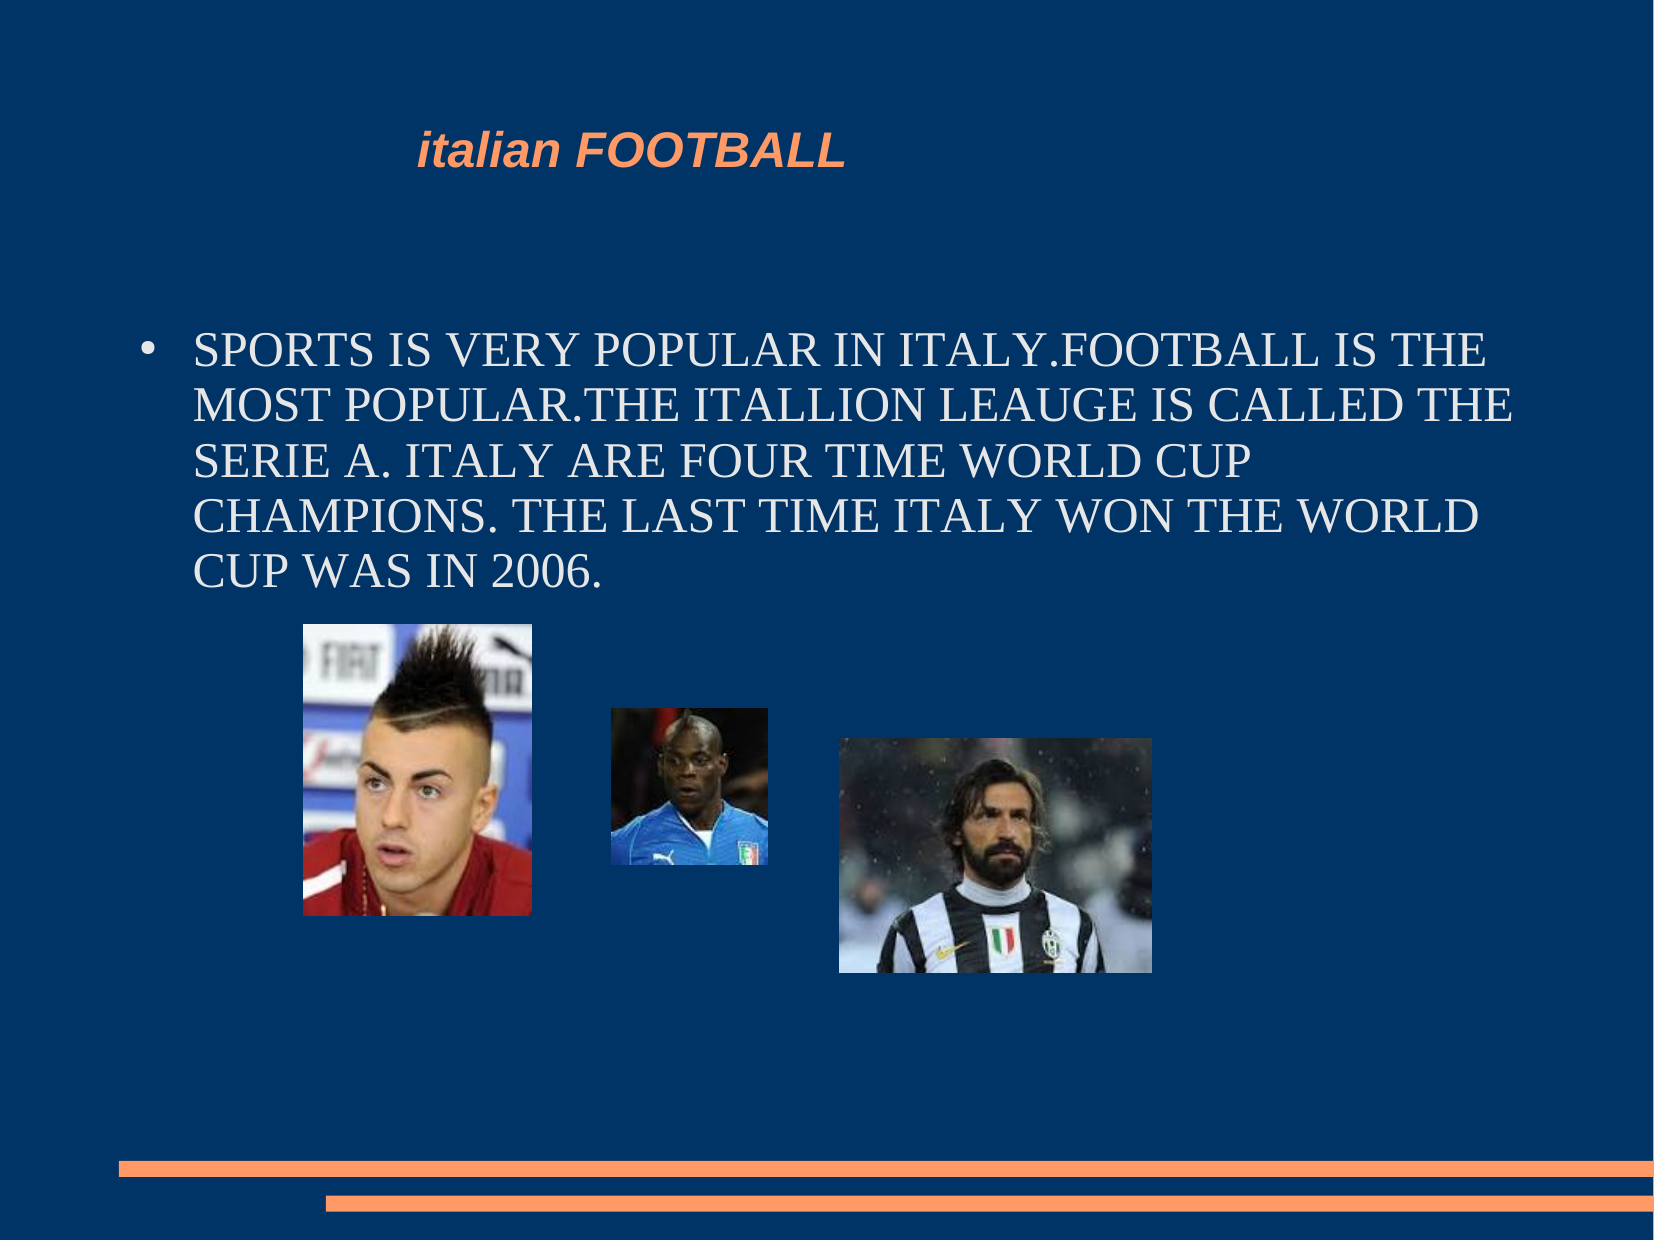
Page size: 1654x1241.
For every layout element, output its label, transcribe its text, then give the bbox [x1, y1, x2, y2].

picture [303, 624, 532, 916]
title italian FOOTBALL [121, 46, 1534, 254]
list SPORTS IS VERY POPULAR IN ITALY.FOOTBALL IS THE MOST POPULAR.THE ITALLION LEAUGE IS CALLED THE SERIE A. ITALY ARE FOUR TIME WORLD CUP CHAMPIONS. THE LAST TIME ITALY WON THE WORLD CUP WAS IN 2006. [121, 322, 1561, 1132]
picture [839, 738, 1152, 973]
picture [611, 708, 768, 865]
